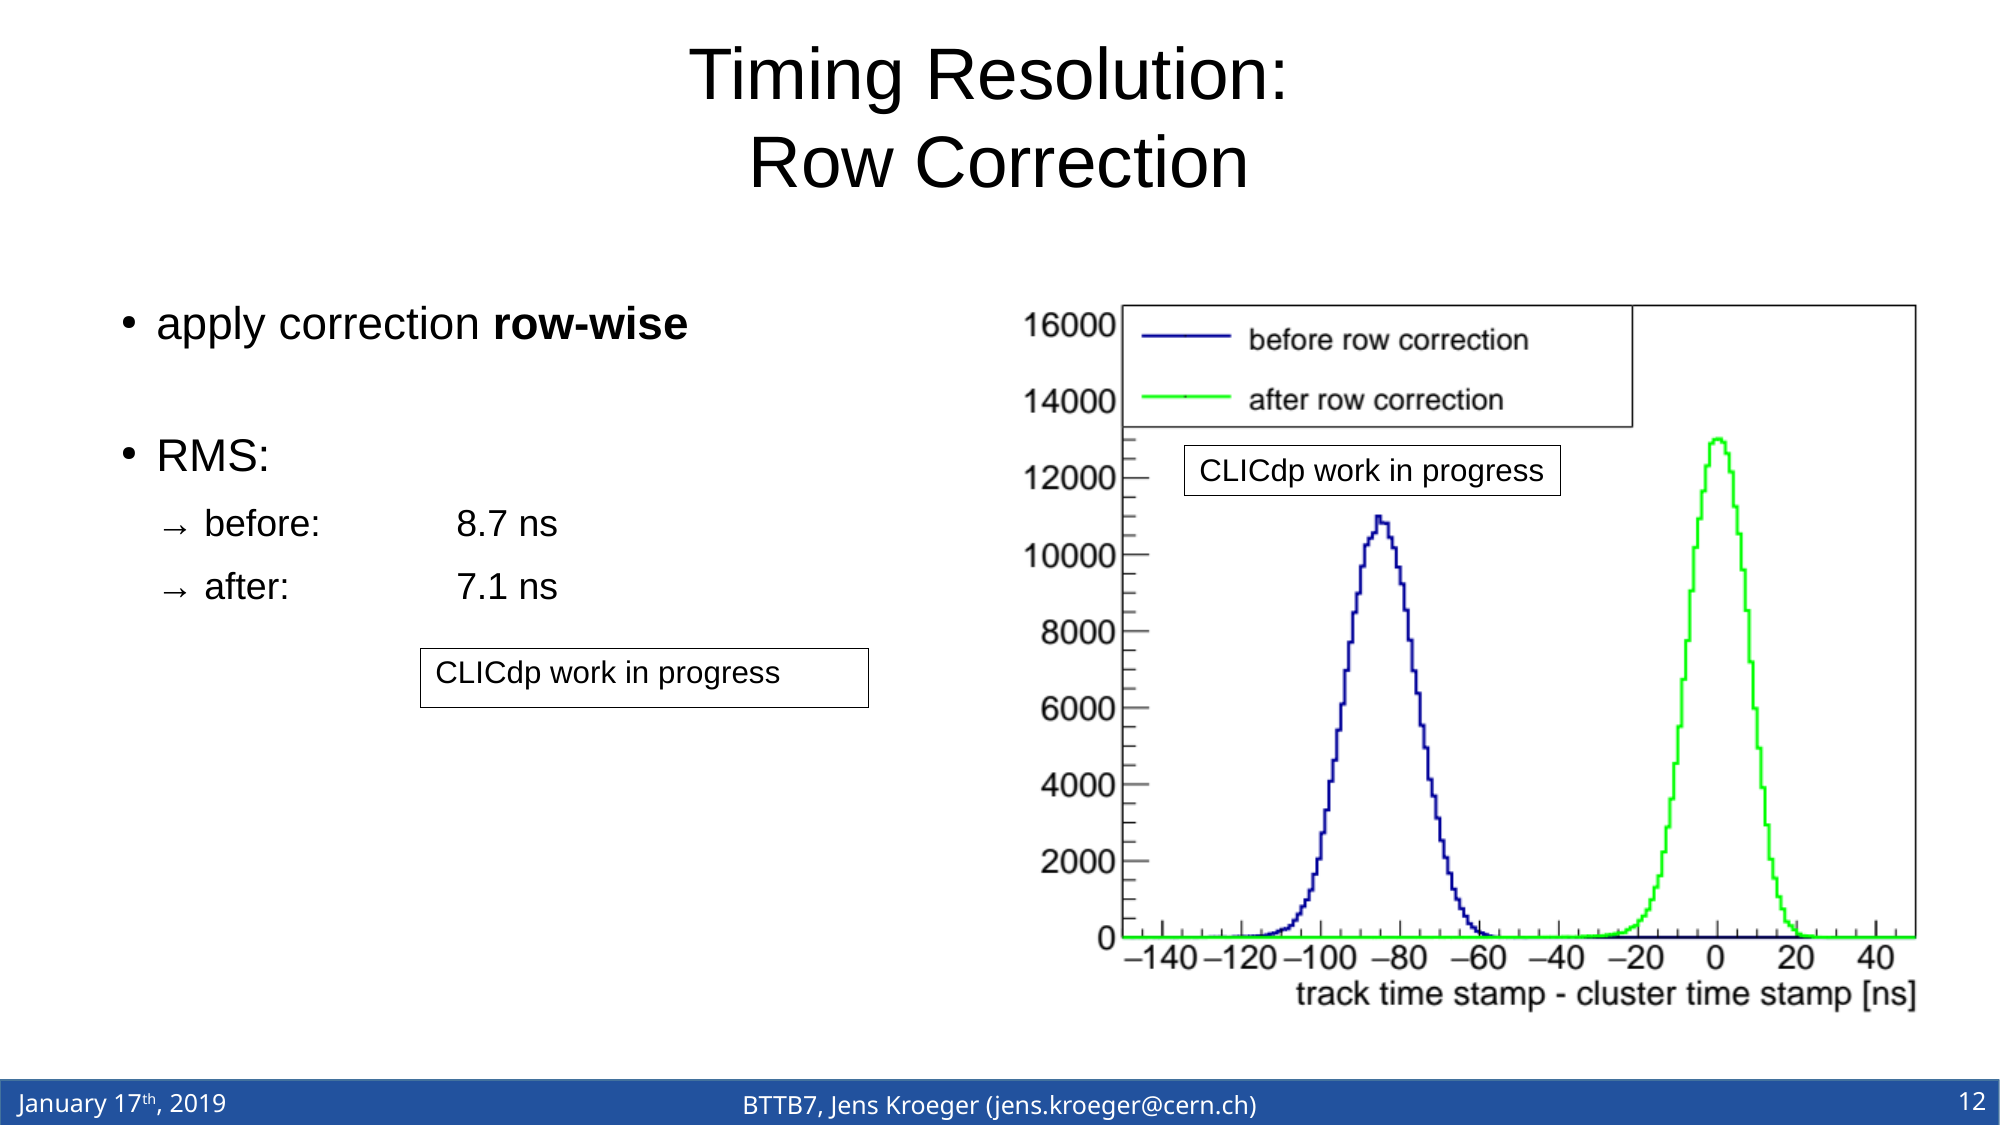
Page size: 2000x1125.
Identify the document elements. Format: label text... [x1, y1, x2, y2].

picture [132, 224, 1936, 1066]
title Timing Resolution: Row Correction [437, 53, 1563, 177]
text_box CLICdp work in progress [420, 648, 869, 708]
text_box apply correction row-wise RMS: → before: 8.7 ns → after: 7.1 ns [106, 282, 960, 1051]
text_box CLICdp work in progress [1184, 445, 1561, 496]
text_box BTTB7, Jens Kroeger (jens.kroeger@cern.ch) [545, 1074, 1454, 1125]
